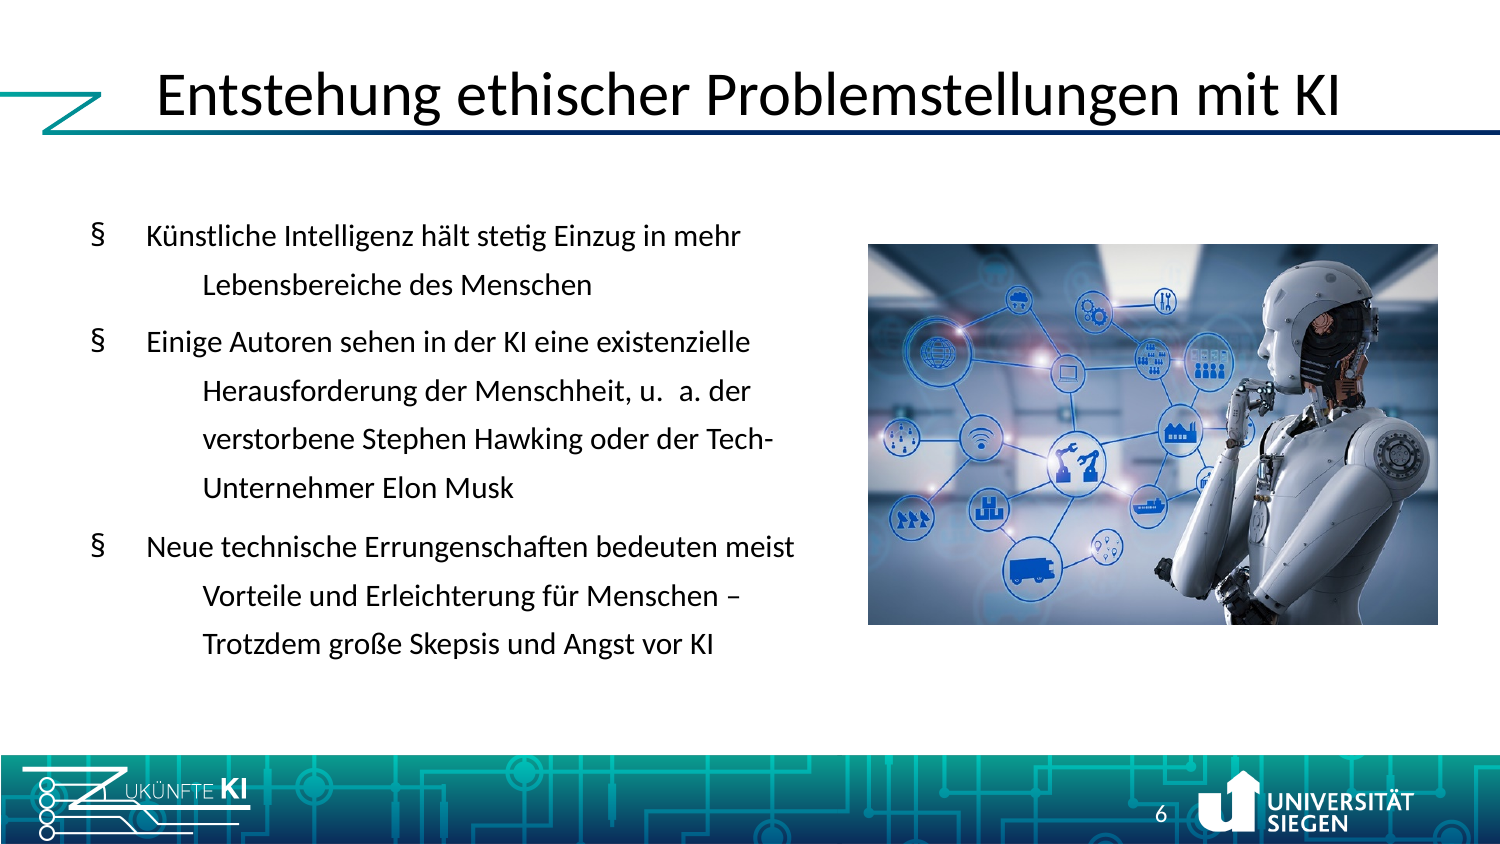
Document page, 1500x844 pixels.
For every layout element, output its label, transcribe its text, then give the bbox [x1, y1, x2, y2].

text_box [1139, 790, 1490, 836]
picture [868, 244, 1438, 625]
title Entstehung ethischer Problemstellungen mit KI [75, 20, 1426, 161]
list Künstliche Intelligenz hält stetig Einzug in mehr Lebensbereiche des Menschen Einige Autoren sehen in der KI eine existenzielle Herausforderung der Menschheit, u. a. der verstorbene Stephen Hawking oder der Tech-Unternehmer Elon Musk Neue technische Errungenschaften bedeuten meist Vorteile und Erleichterung für Menschen – Trotzdem große Skepsis und Angst vor KI [75, 196, 833, 754]
